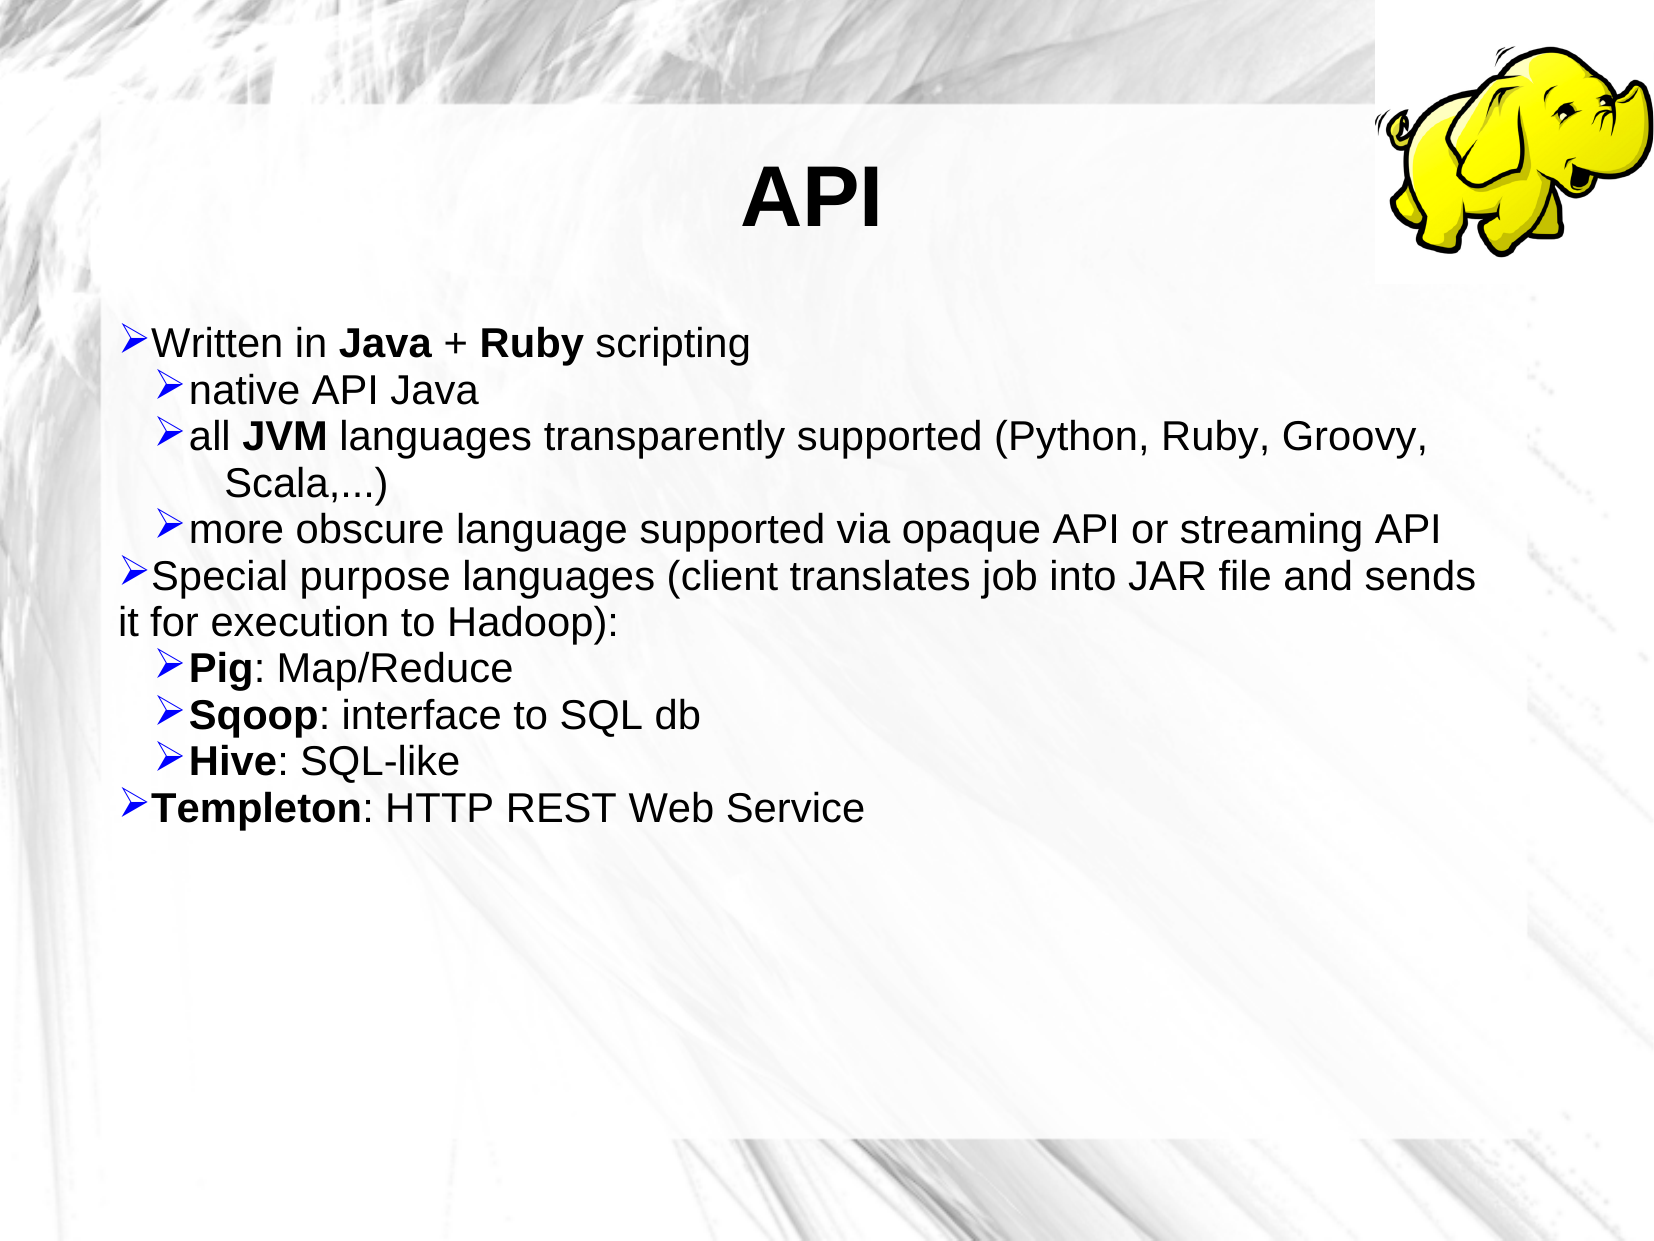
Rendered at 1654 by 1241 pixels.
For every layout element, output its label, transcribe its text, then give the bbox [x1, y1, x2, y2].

subtitle Written in Java + Ruby scripting native API Java all JVM languages transparently supported (Python, Ruby, Groovy, Scala,...) more obscure language supported via opaque API or streaming API Special purpose languages (client translates job into JAR file and sends it for execution to Hadoop): Pig: Map/Reduce Sqoop: interface to SQL db Hive: SQL-like Templeton: HTTP REST Web Service [118, 112, 1506, 1039]
picture [0, 0, 1654, 1241]
